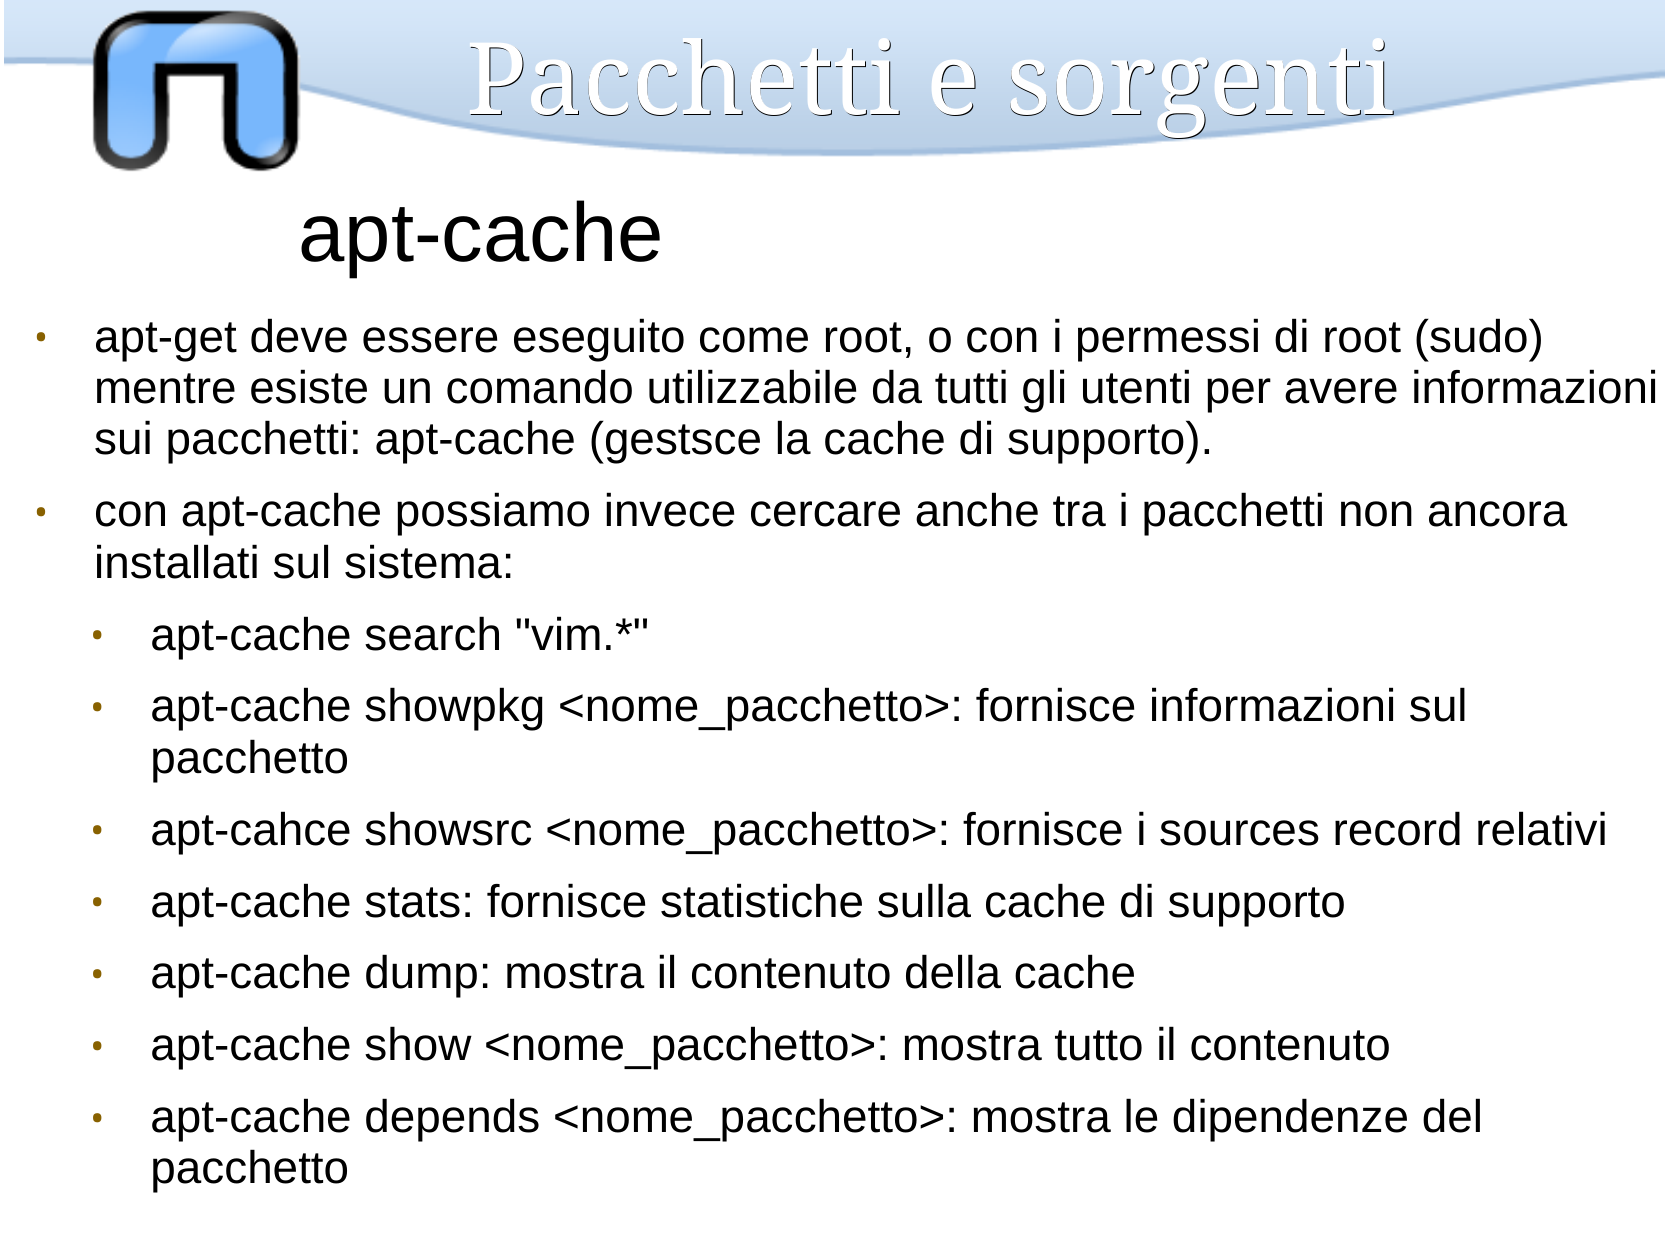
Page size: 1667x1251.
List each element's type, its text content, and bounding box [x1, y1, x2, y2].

picture [0, 0, 1667, 310]
title apt-cache [283, 157, 1409, 308]
list apt-get deve essere eseguito come root, o con i permessi di root (sudo) mentre esiste un comando utilizzabile da tutti gli utenti per avere informazioni sui pacchetti: apt-cache (gestsce la cache di supporto). con apt-cache possiamo invece cercare anche tra i pacchetti non ancora installati sul sistema: apt-cache search "vim.*" apt-cache showpkg <nome_pacchetto>: fornisce informazioni sul pacchetto apt-cahce showsrc <nome_pacchetto>: fornisce i sources record relativi apt-cache stats: fornisce statistiche sulla cache di supporto apt-cache dump: mostra il contenuto della cache apt-cache show <nome_pacchetto>: mostra tutto il contenuto apt-cache depends <nome_pacchetto>: mostra le dipendenze del pacchetto [0, 310, 1667, 1251]
text_box Pacchetti e sorgenti [373, 0, 1497, 159]
